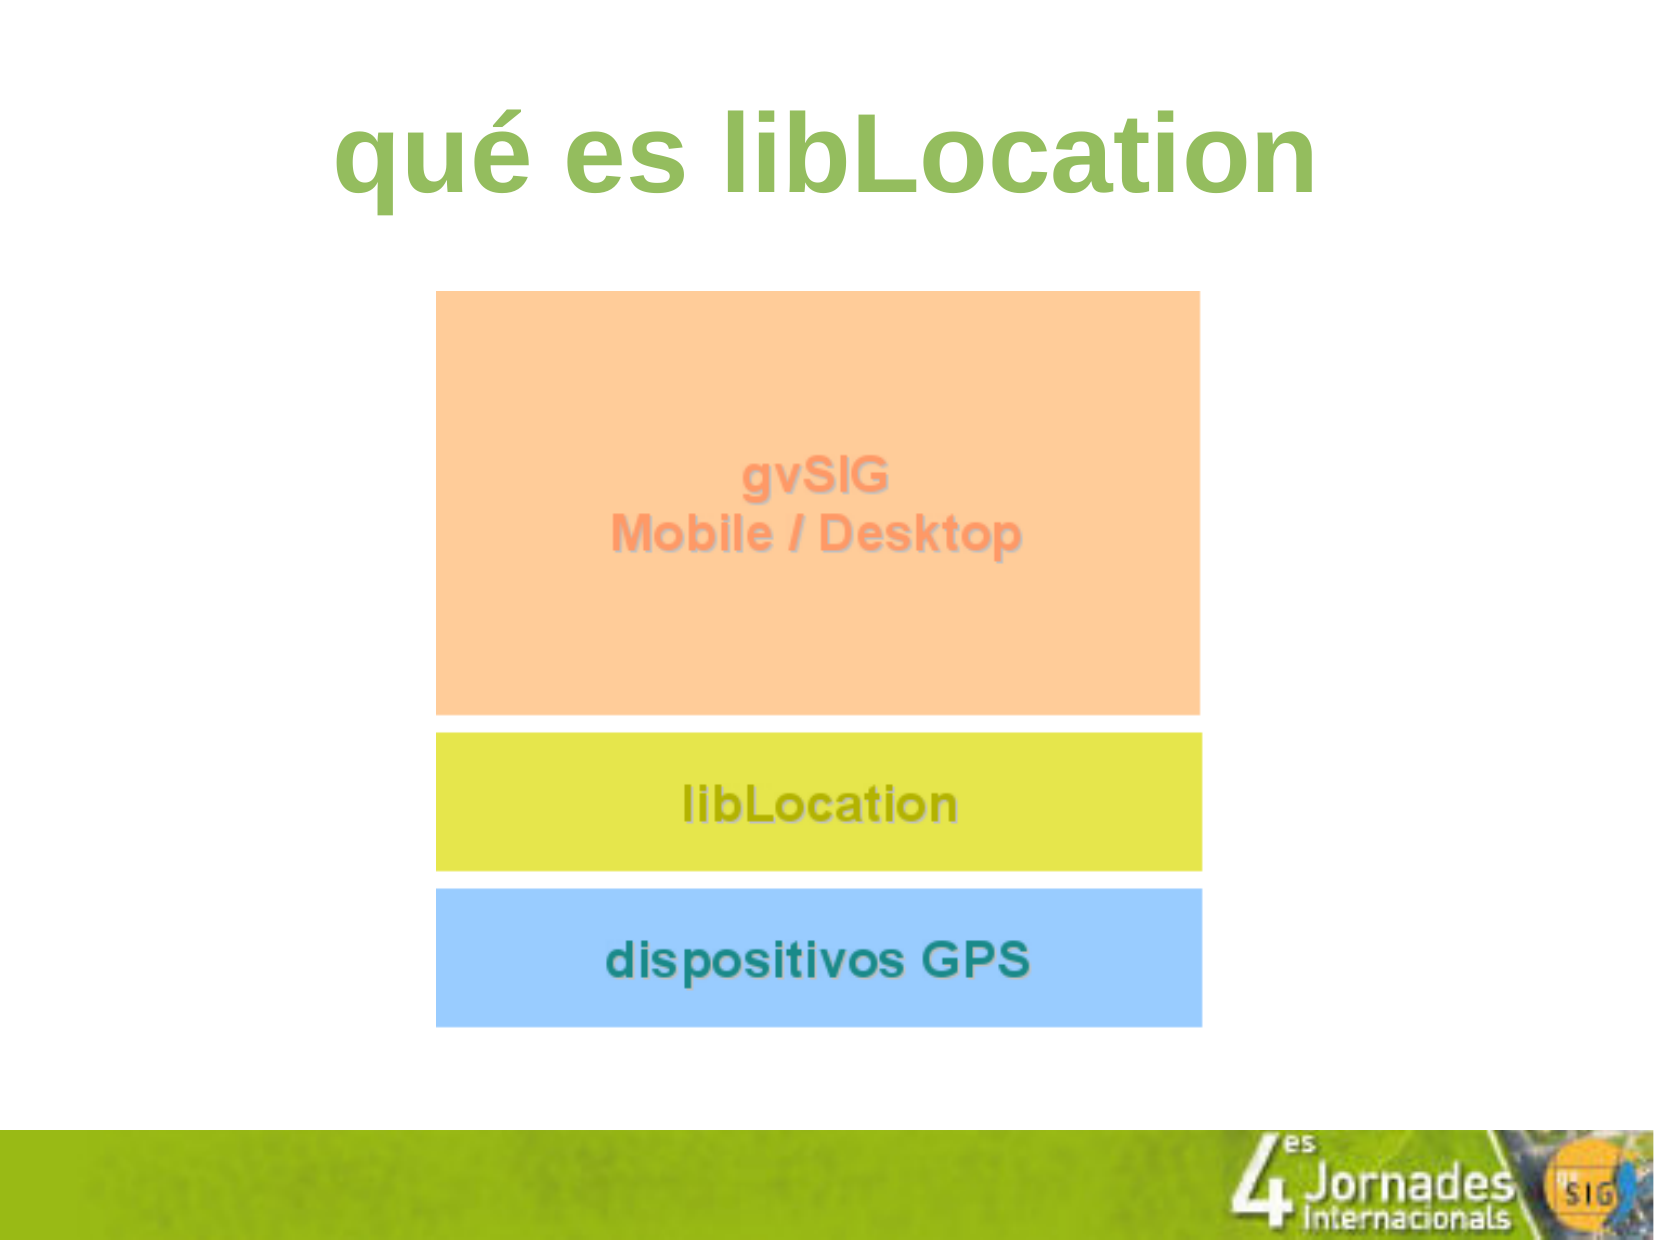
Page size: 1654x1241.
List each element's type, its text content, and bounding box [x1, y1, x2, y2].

picture [0, 1130, 1654, 1240]
title qué es libLocation [82, 49, 1571, 257]
picture [436, 291, 1205, 1030]
